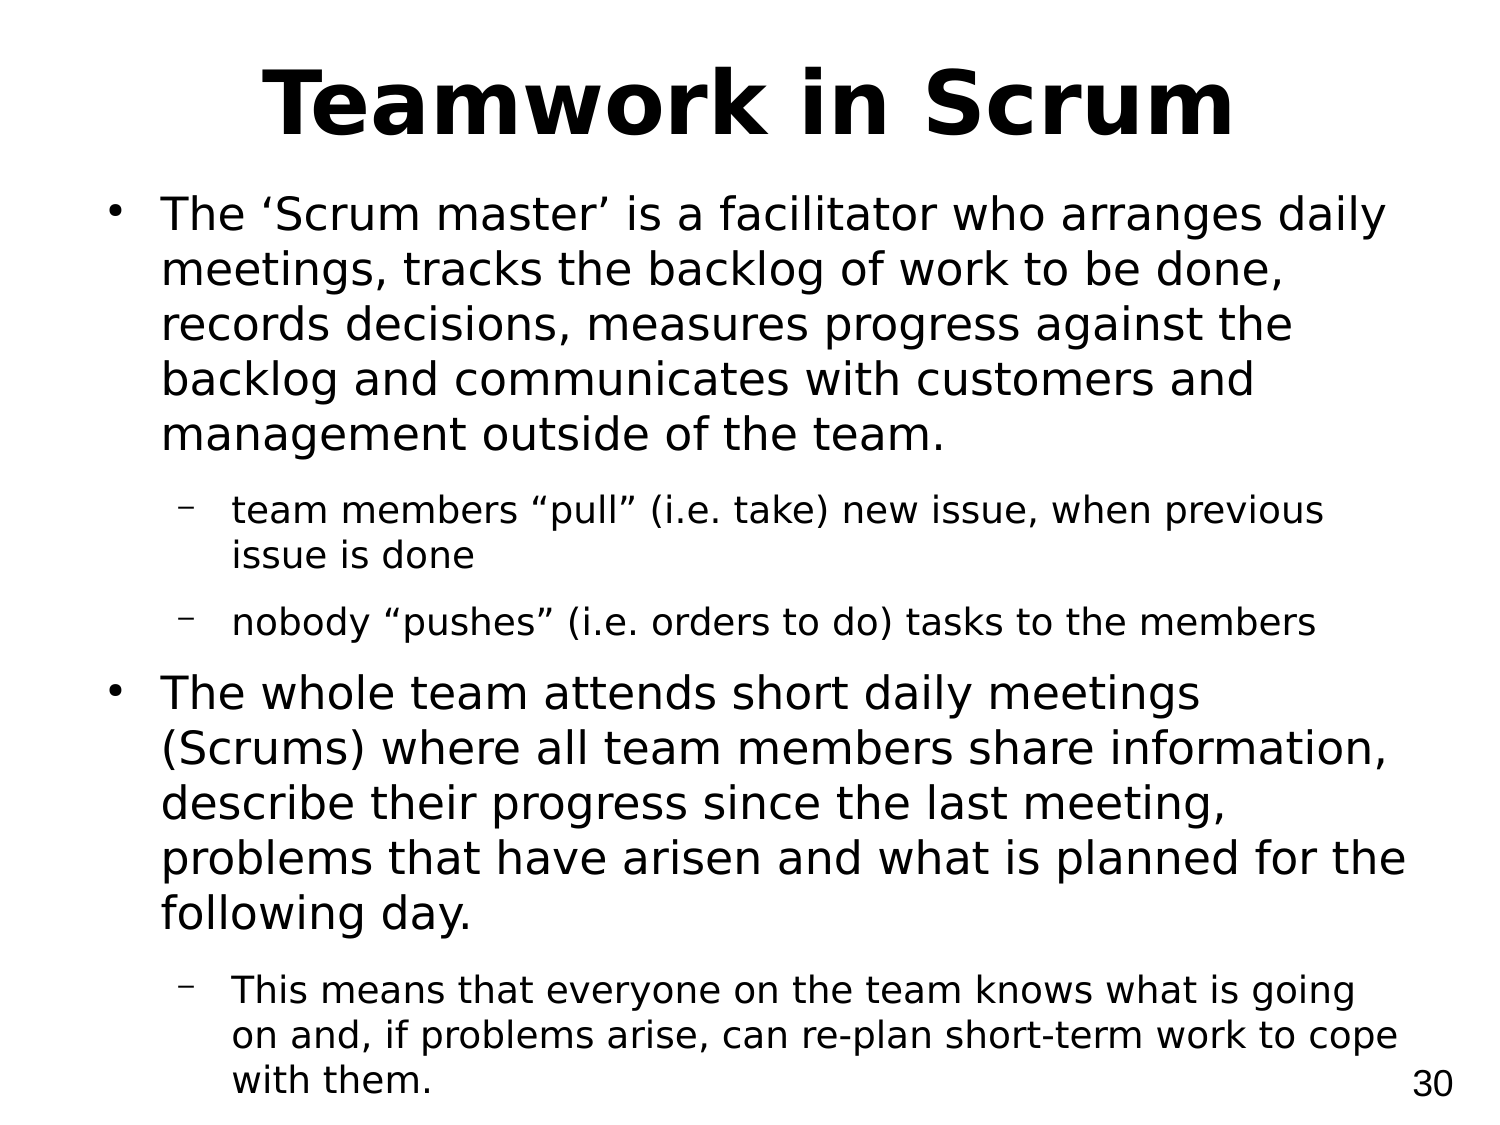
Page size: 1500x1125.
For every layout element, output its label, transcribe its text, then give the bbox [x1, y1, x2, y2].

list The ‘Scrum master’ is a facilitator who arranges daily meetings, tracks the backlog of work to be done, records decisions, measures progress against the backlog and communicates with customers and management outside of the team. team members “pull” (i.e. take) new issue, when previous issue is done nobody “pushes” (i.e. orders to do) tasks to the members The whole team attends short daily meetings (Scrums) where all team members share information, describe their progress since the last meeting, problems that have arisen and what is planned for the following day. This means that everyone on the team knows what is going on and, if problems arise, can re-plan short-term work to cope with them. [75, 177, 1425, 1063]
title Teamwork in Scrum [75, 33, 1425, 166]
